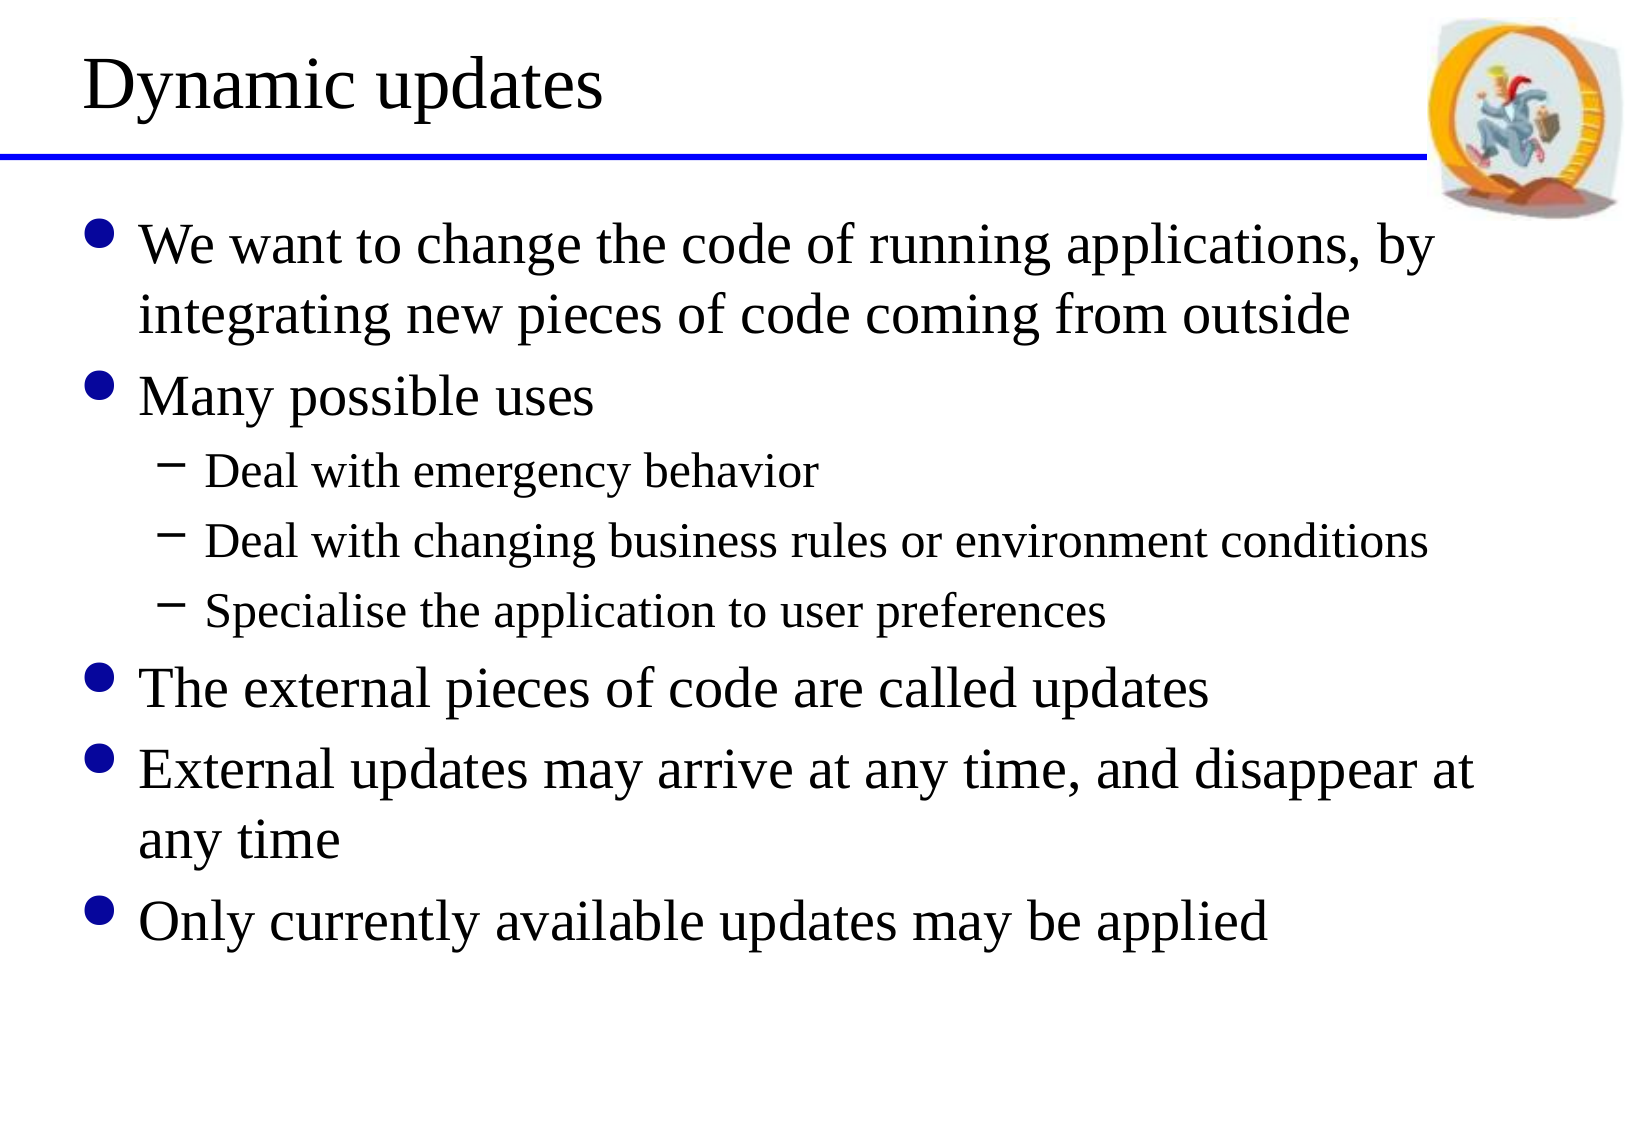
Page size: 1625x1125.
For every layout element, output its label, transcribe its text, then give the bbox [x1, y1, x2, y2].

title Dynamic updates [67, 27, 1427, 131]
list We want to change the code of running applications, by integrating new pieces of code coming from outside Many possible uses Deal with emergency behavior Deal with changing business rules or environment conditions Specialise the application to user preferences The external pieces of code are called updates External updates may arrive at any time, and disappear at any time Only currently available updates may be applied [67, 198, 1546, 1061]
picture [1427, 17, 1625, 221]
